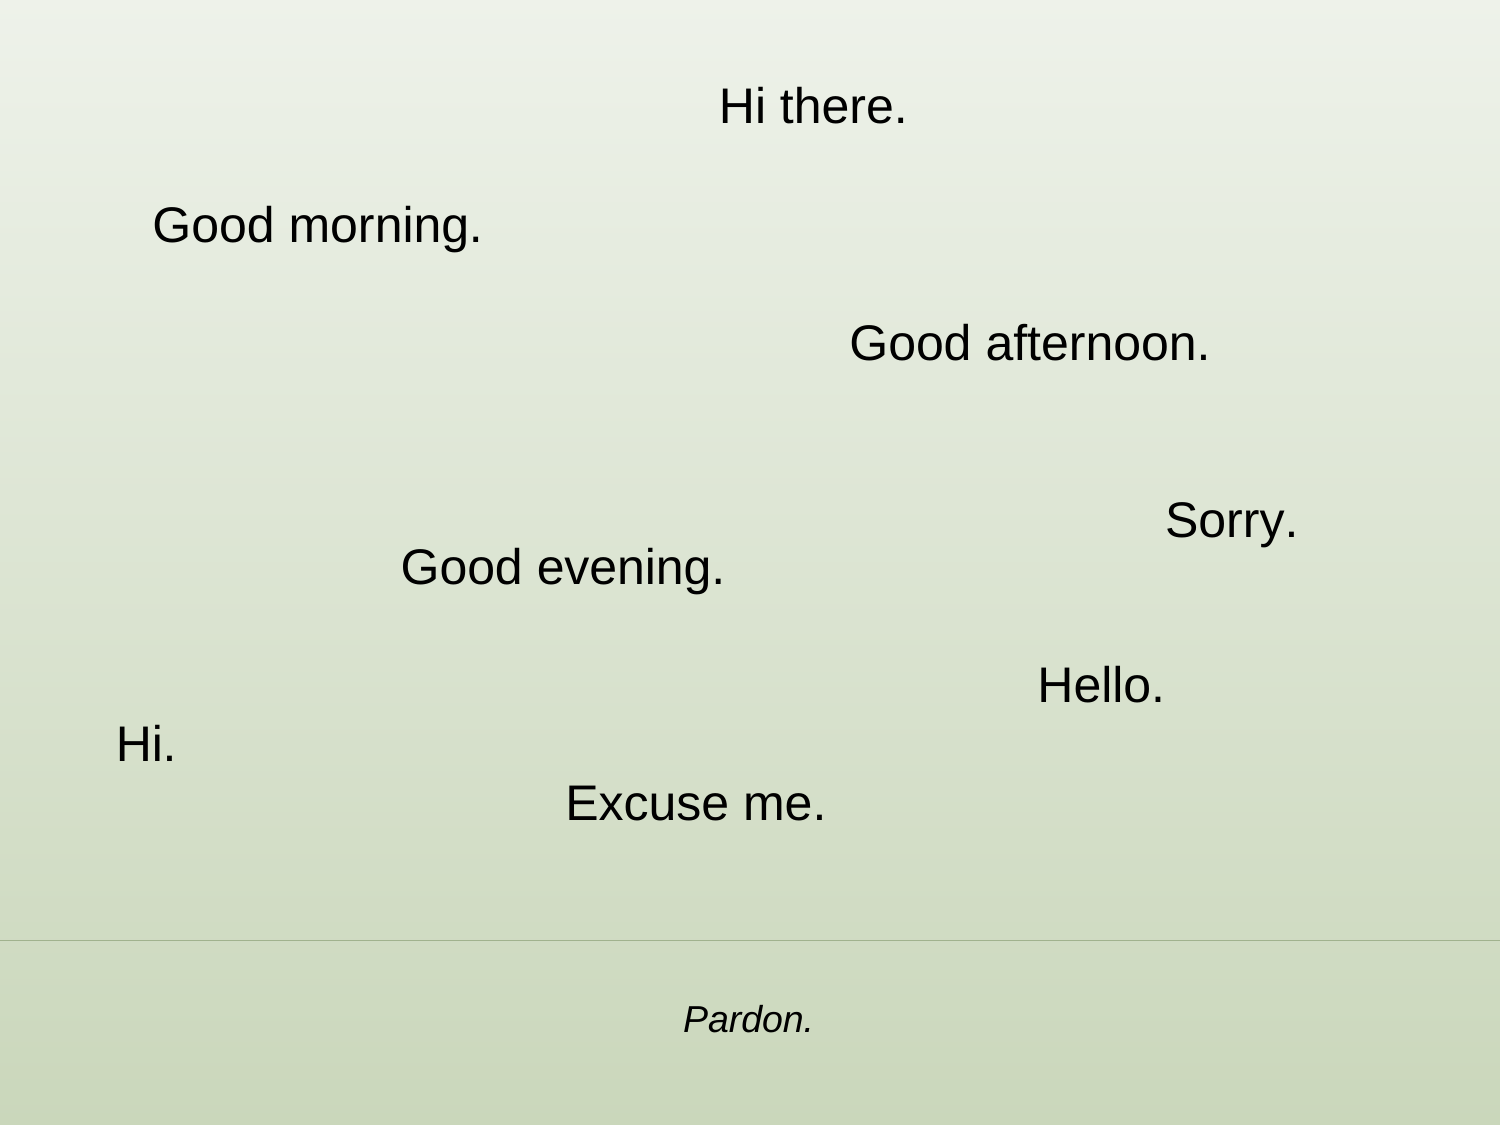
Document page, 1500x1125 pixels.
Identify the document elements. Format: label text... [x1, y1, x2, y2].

text_box Excuse me. [550, 763, 842, 839]
text_box Good afternoon. [834, 302, 1226, 379]
text_box Sorry. [1150, 479, 1314, 556]
text_box Good morning. [137, 184, 499, 261]
text_box Hi there. [704, 66, 923, 142]
text_box Pardon. [668, 987, 830, 1049]
text_box Good evening. [385, 527, 741, 603]
text_box Hi. [100, 704, 192, 780]
text_box Hello. [1022, 645, 1180, 721]
